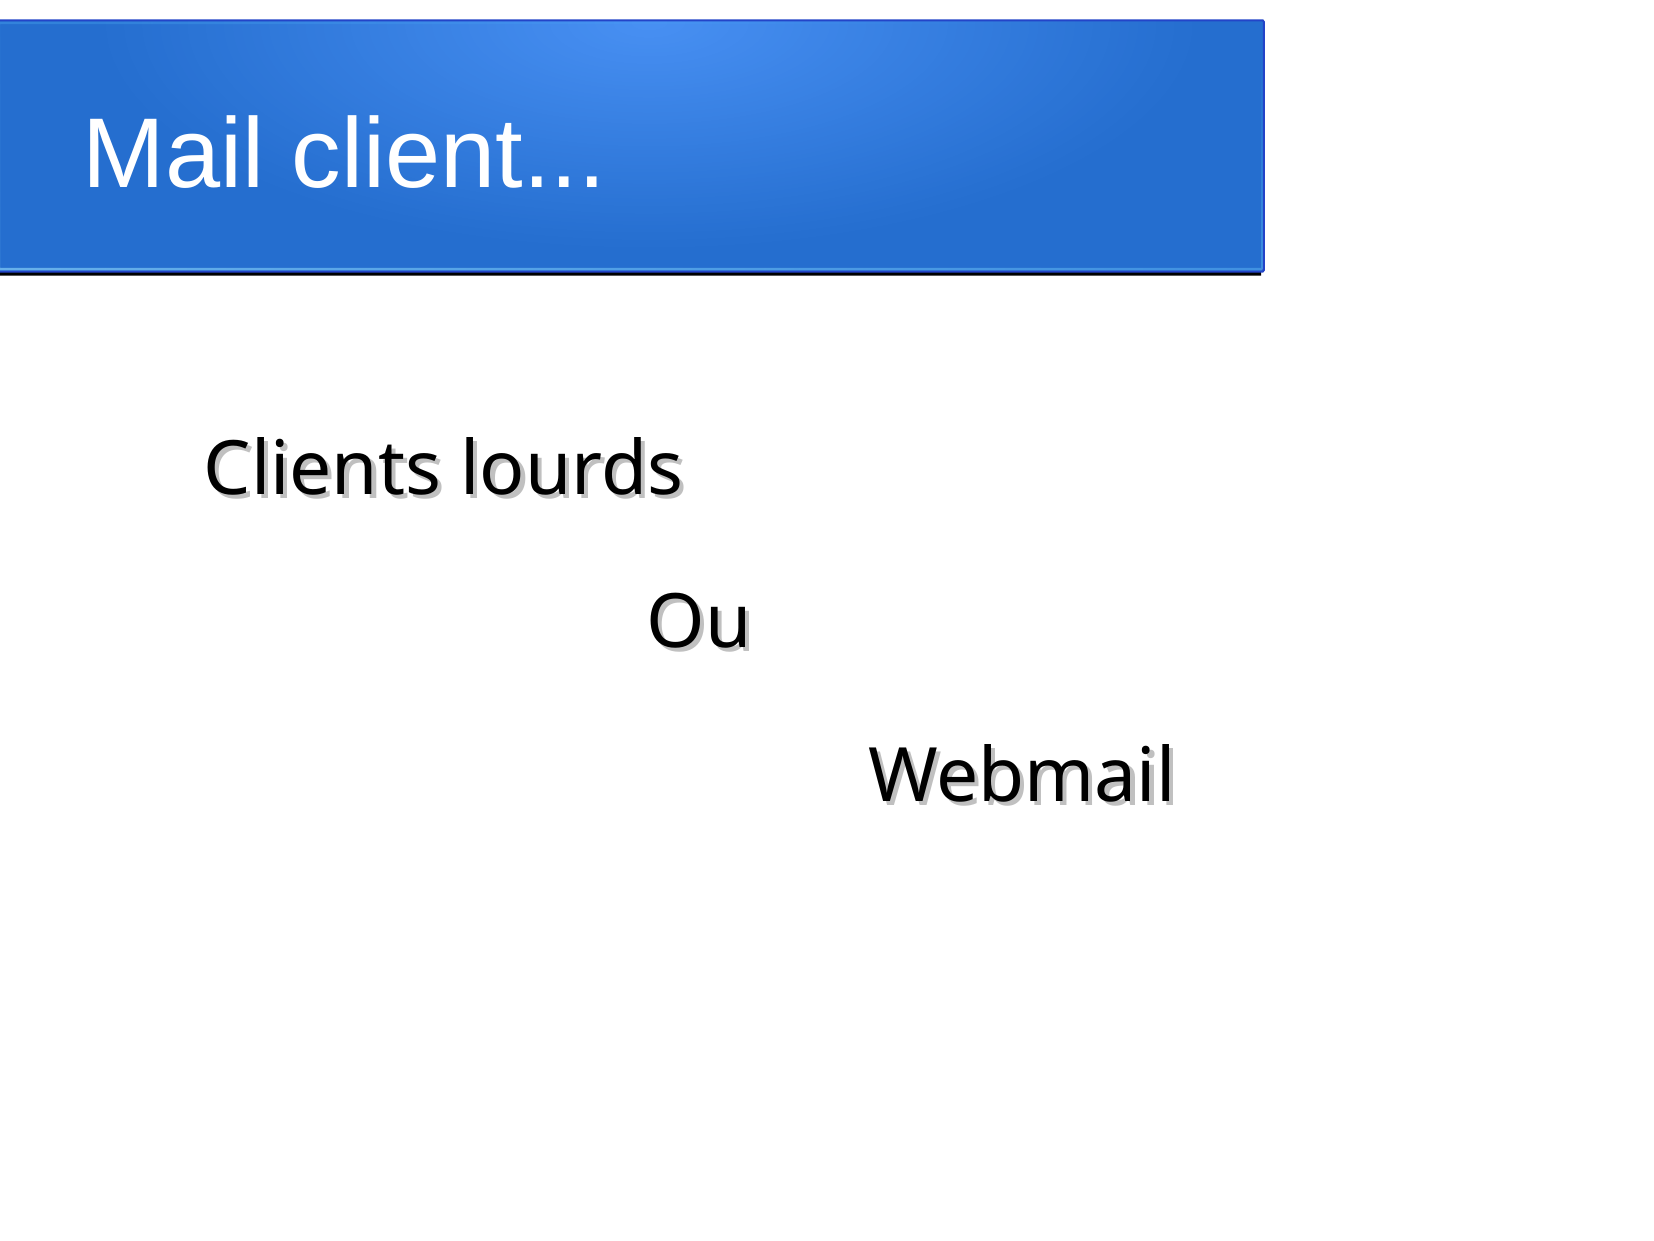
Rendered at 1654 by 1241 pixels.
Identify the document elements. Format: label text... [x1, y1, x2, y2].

text_box Clients lourds Ou Webmail [188, 406, 1394, 1081]
title Mail client... [82, 49, 1250, 257]
